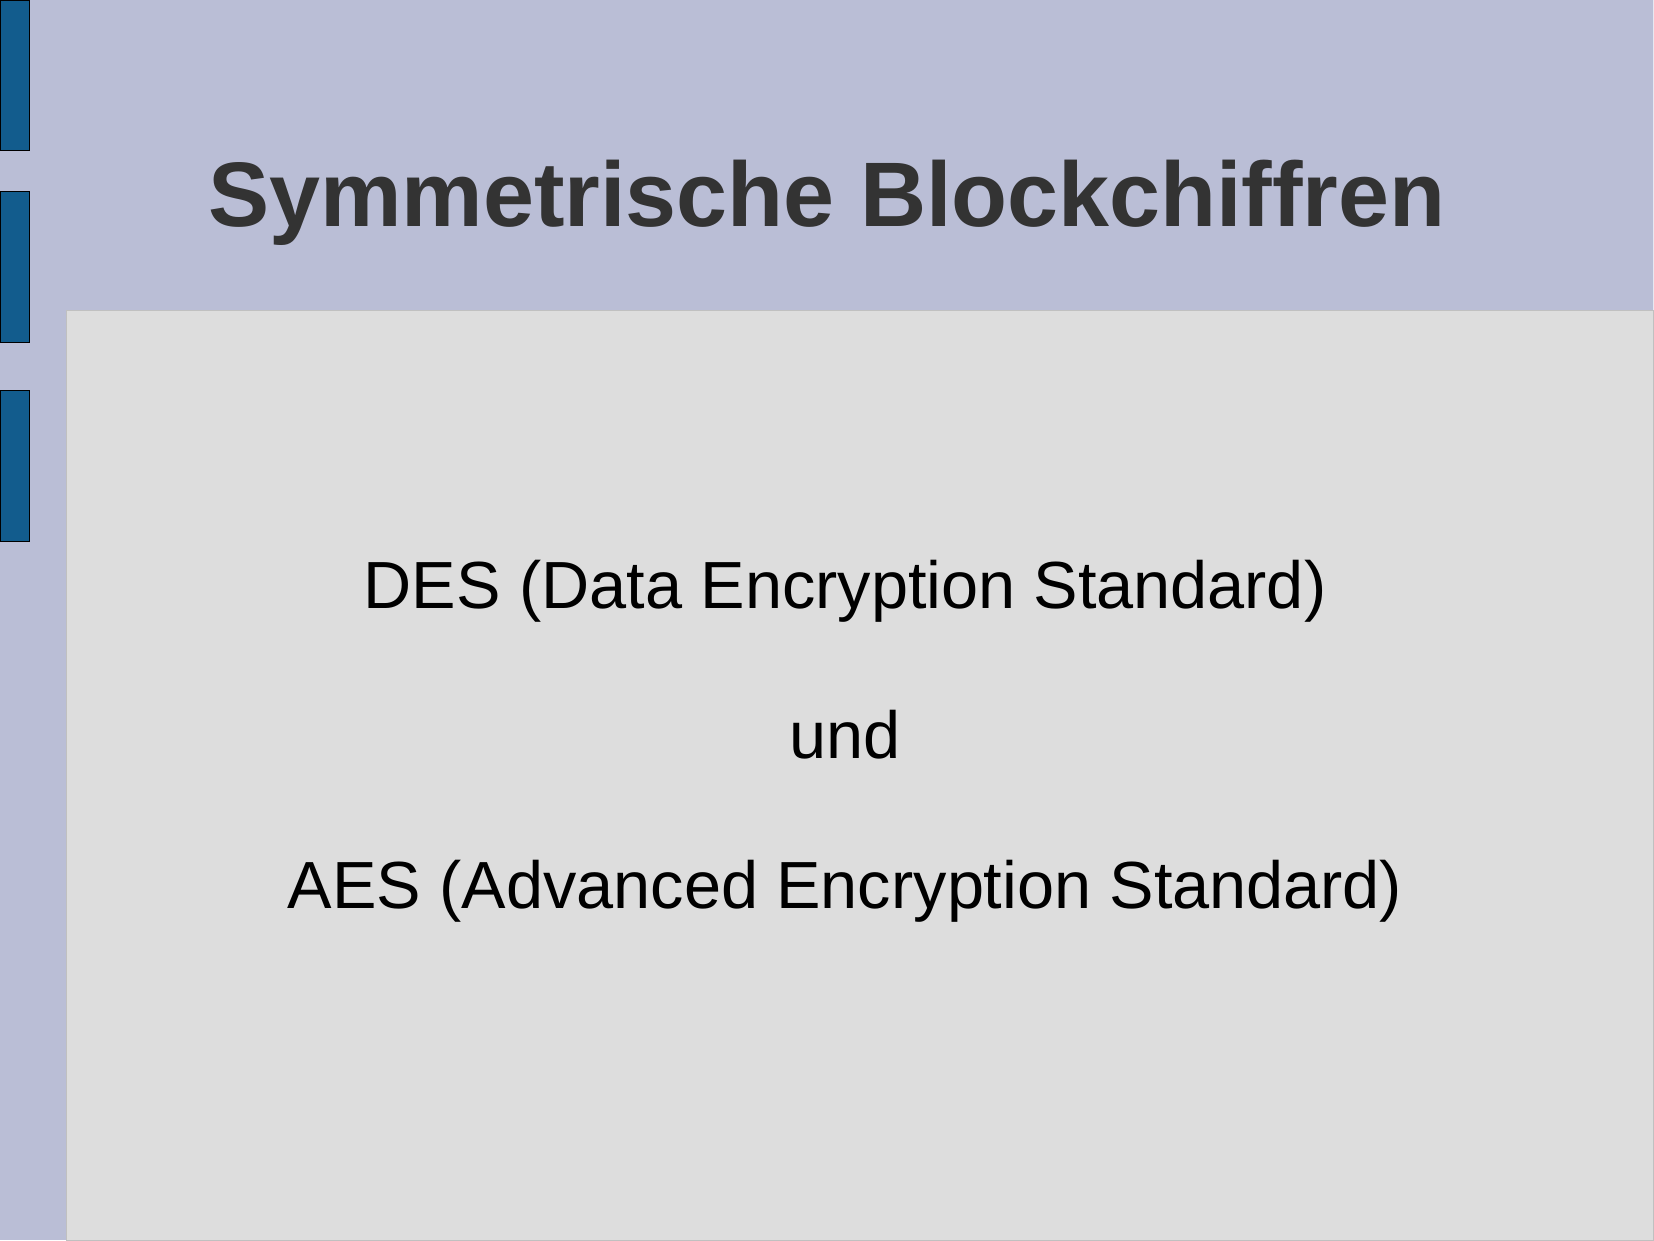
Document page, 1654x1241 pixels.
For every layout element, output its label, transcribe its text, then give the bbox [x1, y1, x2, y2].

subtitle DES (Data Encryption Standard) und AES (Advanced Encryption Standard) [121, 344, 1534, 1127]
title Symmetrische Blockchiffren [121, 91, 1534, 299]
